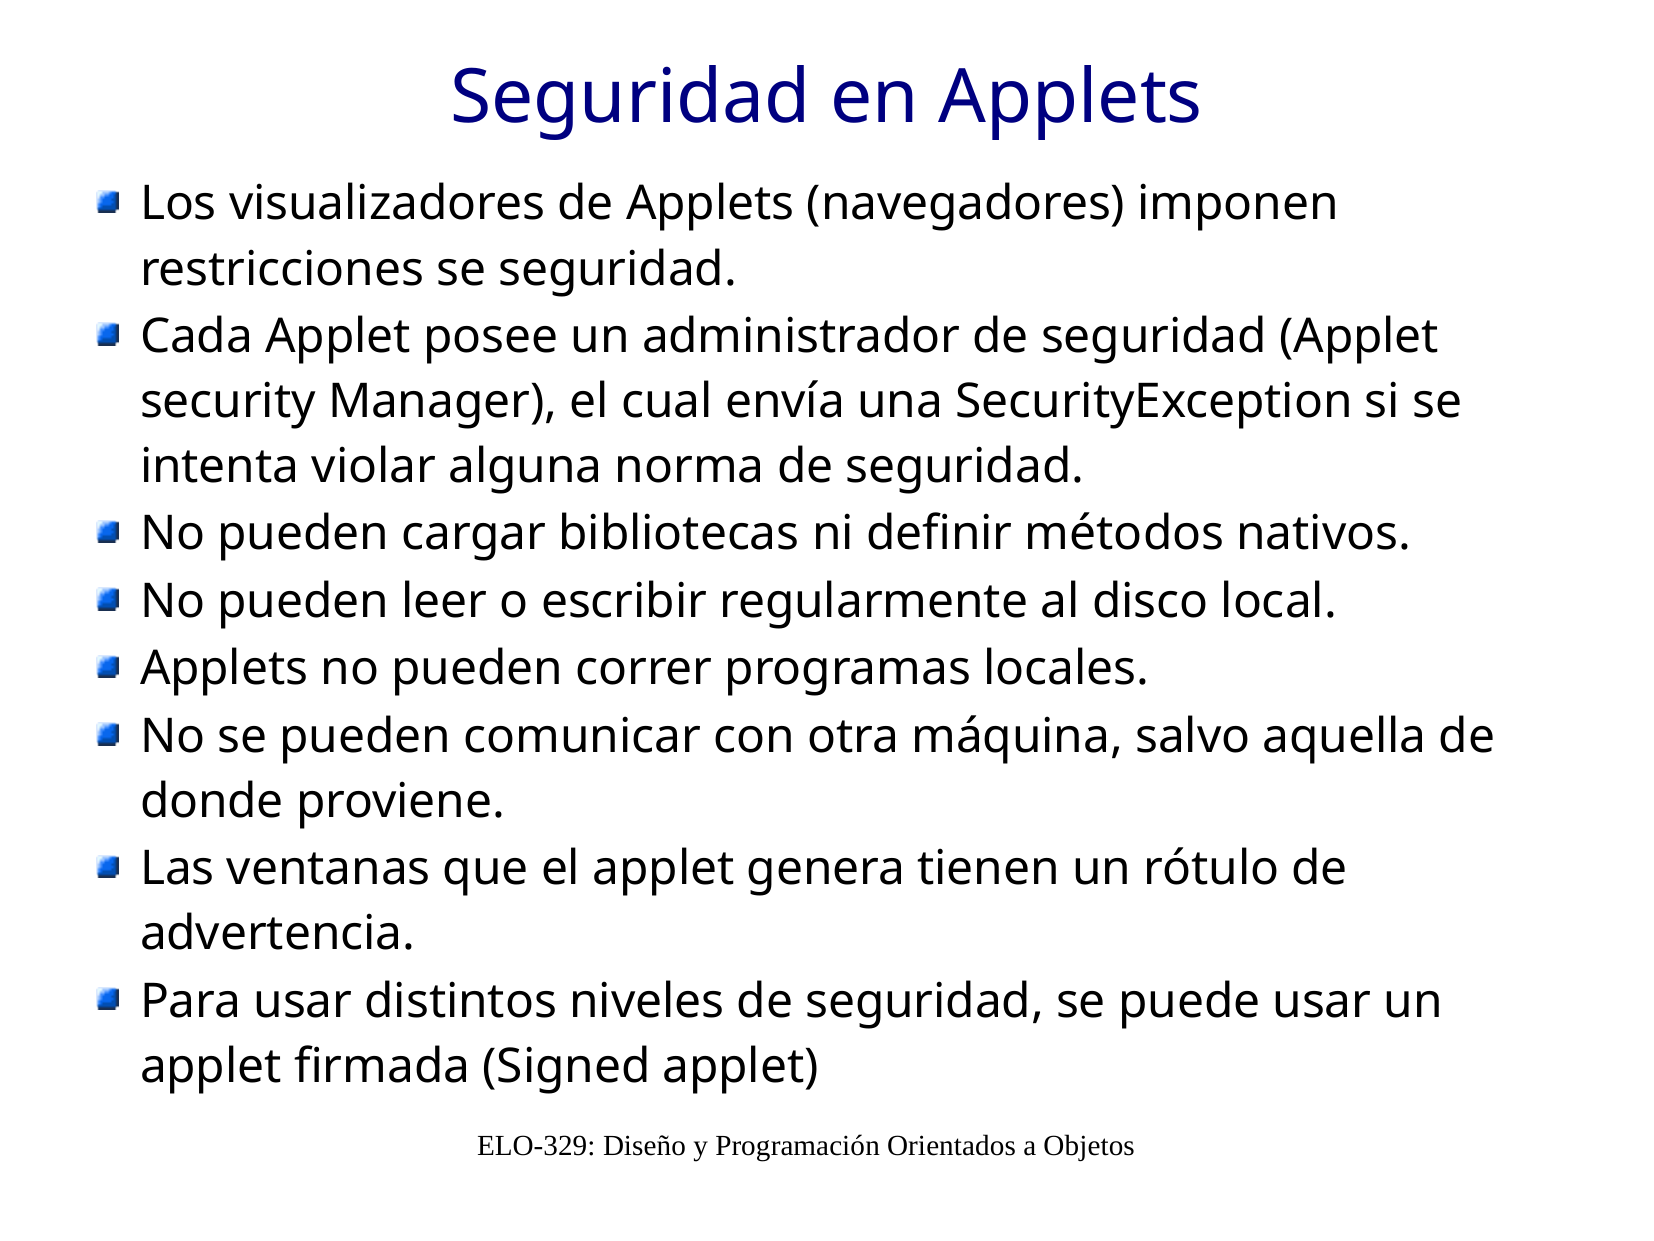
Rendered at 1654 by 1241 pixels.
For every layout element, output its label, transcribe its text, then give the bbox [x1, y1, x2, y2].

title Seguridad en Applets [82, 43, 1571, 145]
list Los visualizadores de Applets (navegadores) imponen restricciones se seguridad. Cada Applet posee un administrador de seguridad (Applet security Manager), el cual envía una SecurityException si se intenta violar alguna norma de seguridad. No pueden cargar bibliotecas ni definir métodos nativos. No pueden leer o escribir regularmente al disco local. Applets no pueden correr programas locales. No se pueden comunicar con otra máquina, salvo aquella de donde proviene. Las ventanas que el applet genera tienen un rótulo de advertencia. Para usar distintos niveles de seguridad, se puede usar un applet firmada (Signed applet) [81, 169, 1571, 1099]
